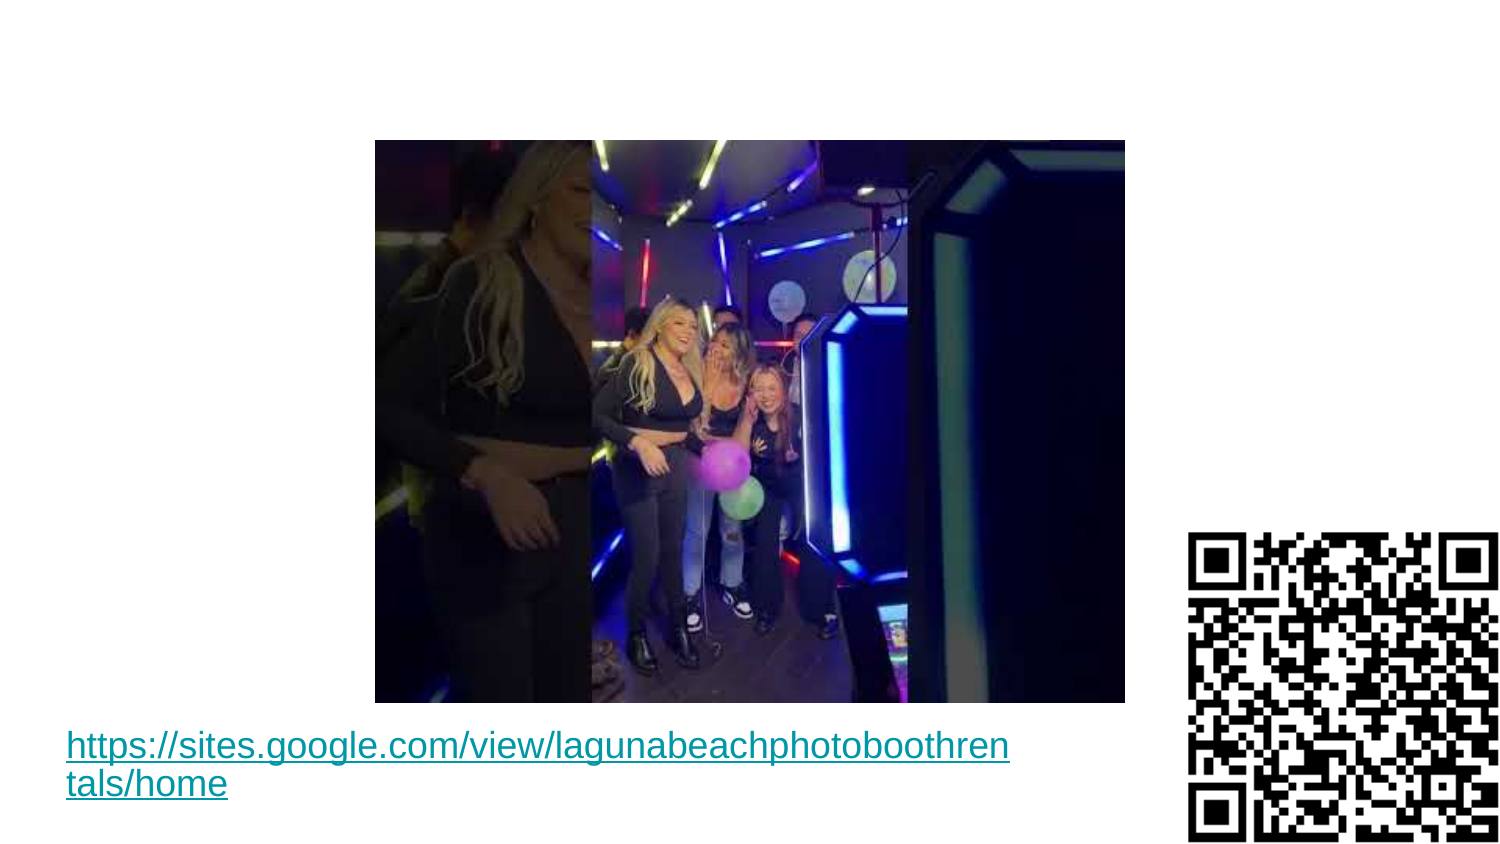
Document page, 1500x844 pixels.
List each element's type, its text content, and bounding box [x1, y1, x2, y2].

list https://sites.google.com/view/lagunabeachphotoboothrentals/home [51, 694, 1036, 794]
picture [375, 140, 1125, 704]
picture [1187, 531, 1500, 844]
